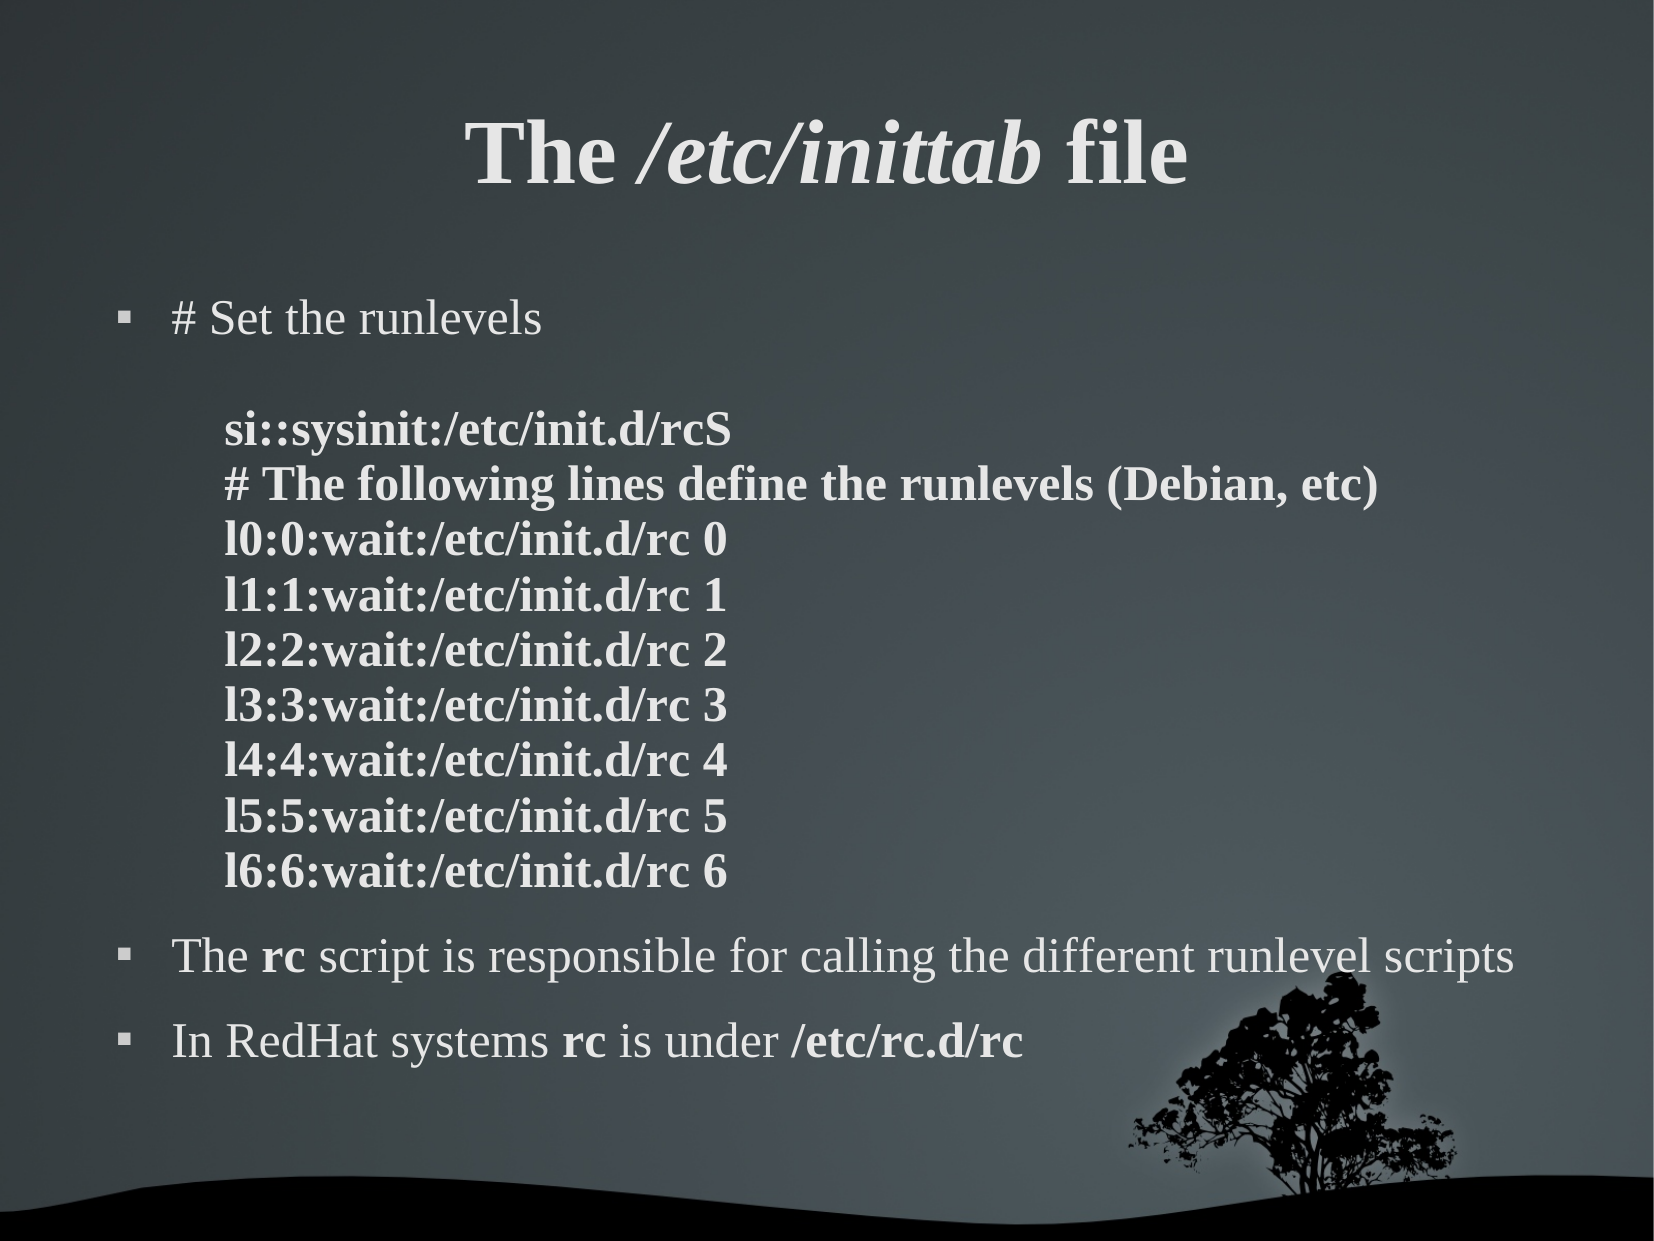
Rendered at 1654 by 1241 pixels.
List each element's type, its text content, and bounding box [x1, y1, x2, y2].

picture [0, 0, 1654, 1241]
title The /etc/inittab file [82, 49, 1571, 257]
list # Set the runlevels si::sysinit:/etc/init.d/rcS # The following lines define the runlevels (Debian, etc) l0:0:wait:/etc/init.d/rc 0 l1:1:wait:/etc/init.d/rc 1 l2:2:wait:/etc/init.d/rc 2 l3:3:wait:/etc/init.d/rc 3 l4:4:wait:/etc/init.d/rc 4 l5:5:wait:/etc/init.d/rc 5 l6:6:wait:/etc/init.d/rc 6 The rc script is responsible for calling the different runlevel scripts In RedHat systems rc is under /etc/rc.d/rc [82, 290, 1571, 1241]
